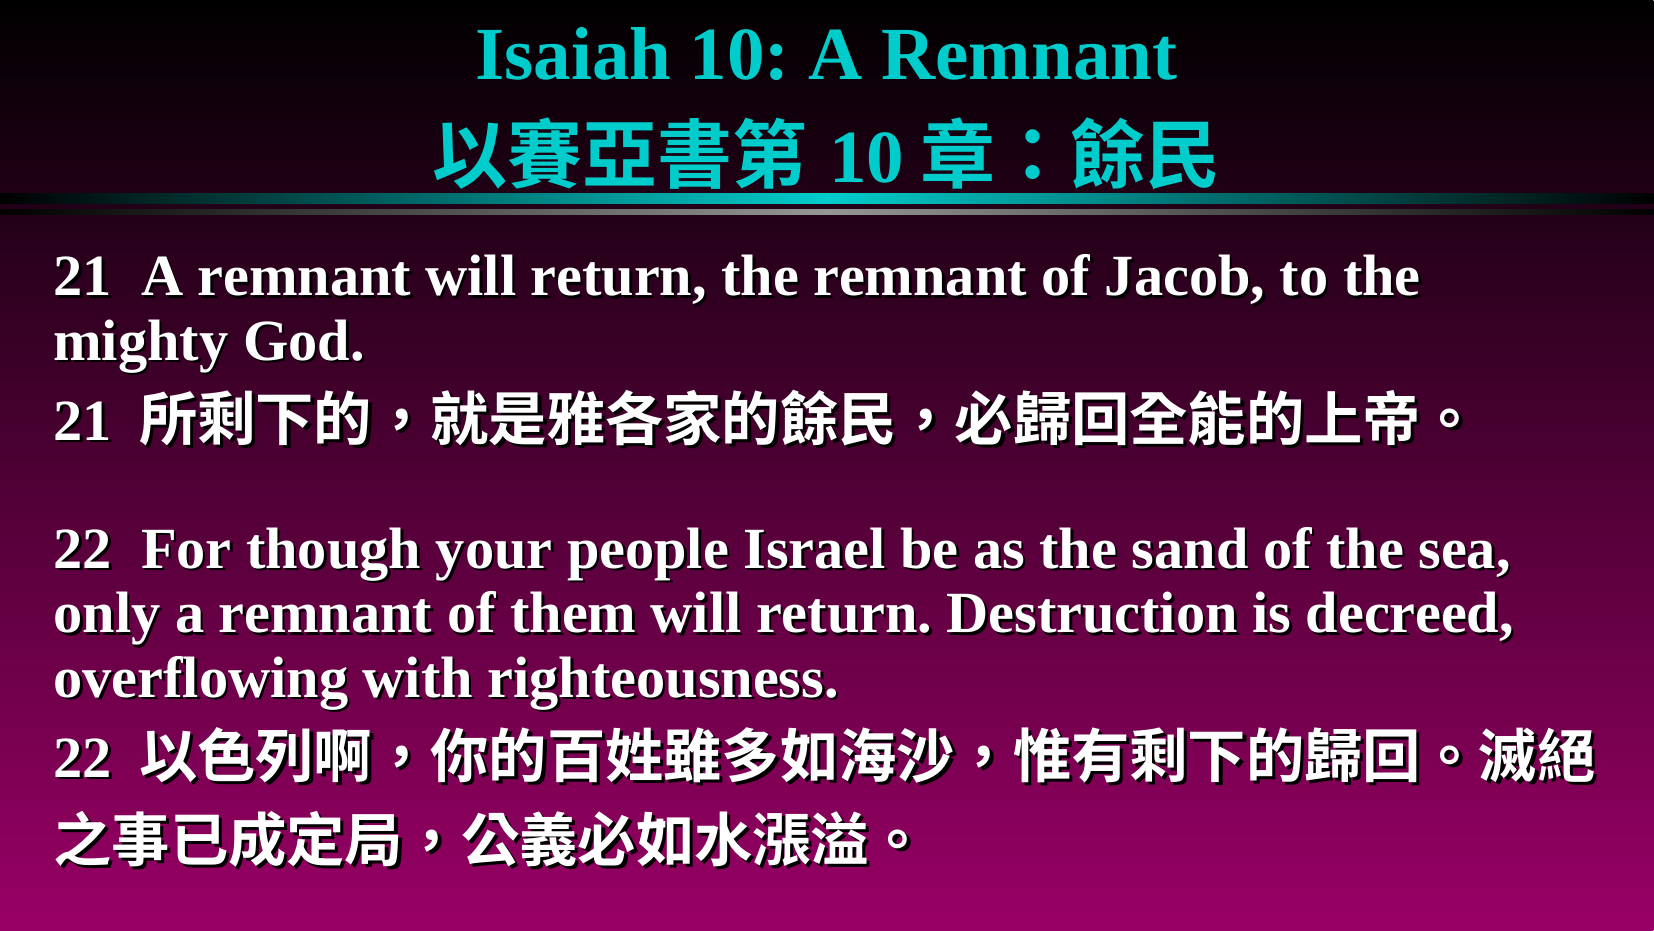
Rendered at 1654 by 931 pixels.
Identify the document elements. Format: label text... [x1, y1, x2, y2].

text_box 21 A remnant will return, the remnant of Jacob, to the mighty God. 21 所剩下的，就是雅各家的餘民，必歸回全能的上帝。 22 For though your people Israel be as the sand of the sea, only a remnant of them will return. Destruction is decreed, overflowing with righteousness. 22 以色列啊，你的百姓雖多如海沙，惟有剩下的歸回。滅絕之事已成定局，公義必如水漲溢。 [38, 236, 1615, 931]
title Isaiah 10: A Remnant 以賽亞書第10章：餘民 [117, 12, 1537, 205]
